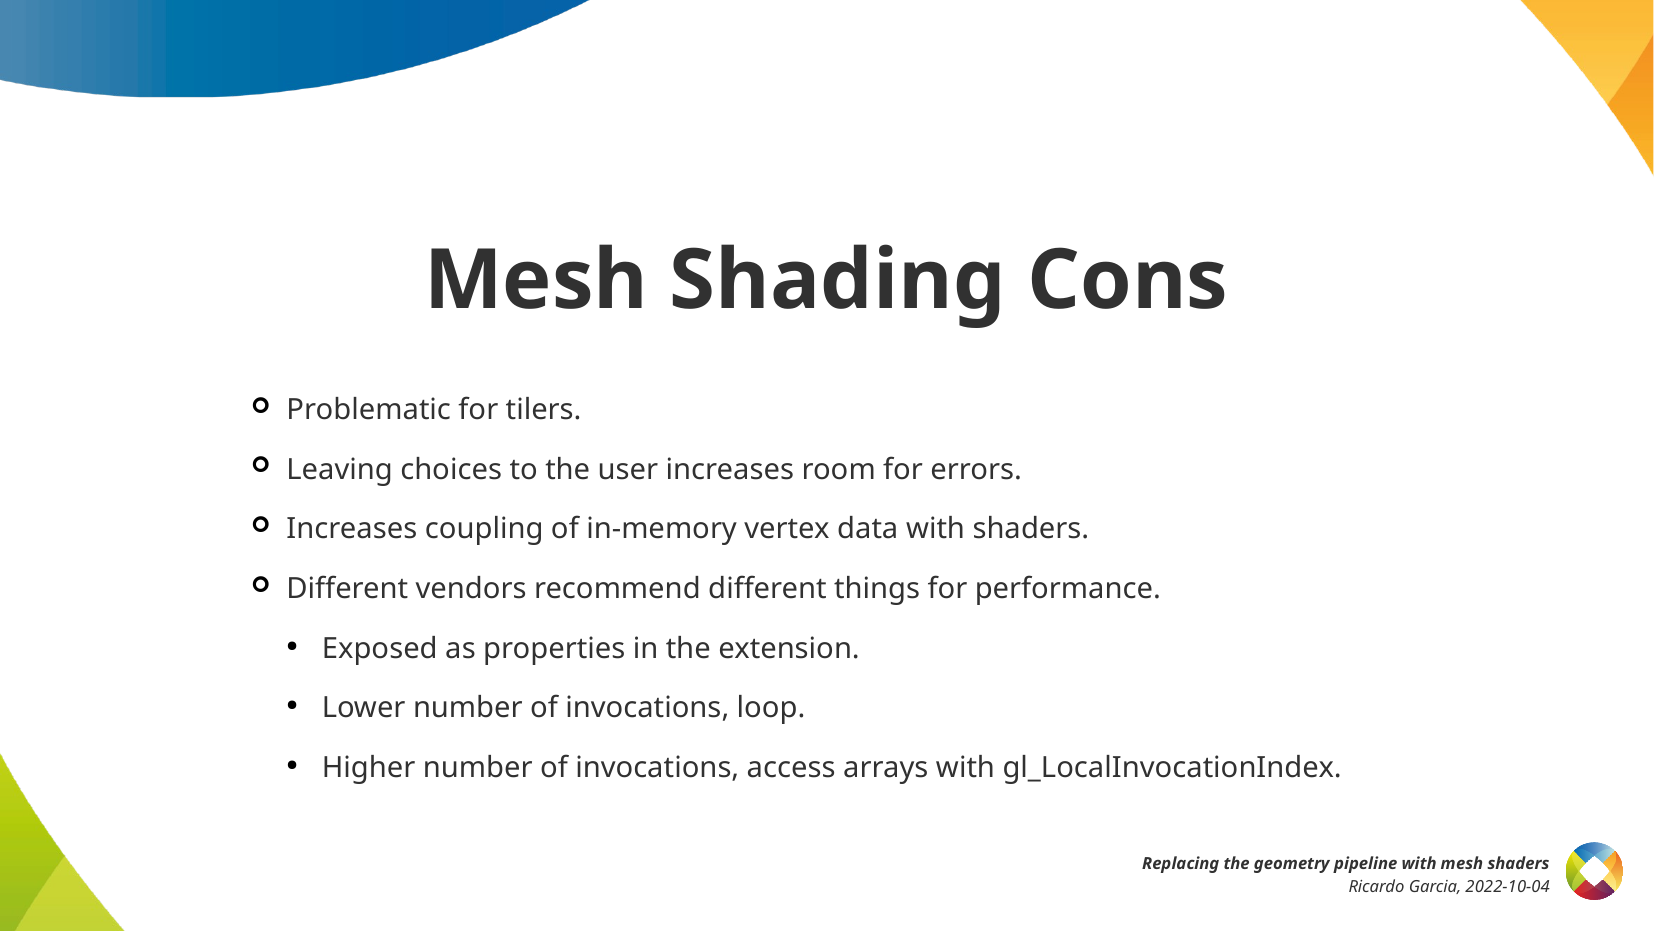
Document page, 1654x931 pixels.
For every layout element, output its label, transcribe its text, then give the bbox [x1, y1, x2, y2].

picture [0, 752, 126, 931]
picture [1519, 0, 1654, 178]
text_box Replacing the geometry pipeline with mesh shaders Ricardo Garcia, 2022-10-04 [147, 844, 1565, 899]
picture [1564, 841, 1625, 901]
text_box Mesh Shading Cons [236, 212, 1418, 325]
picture [0, 0, 167, 98]
picture [215, 0, 591, 98]
text_box Problematic for tilers. Leaving choices to the user increases room for errors. Increases coupling of in-memory vertex data with shaders. Different vendors recommend different things for performance. Exposed as properties in the extension. Lower number of invocations, loop. Higher number of invocations, access arrays with gl_LocalInvocationIndex. [236, 361, 1418, 739]
